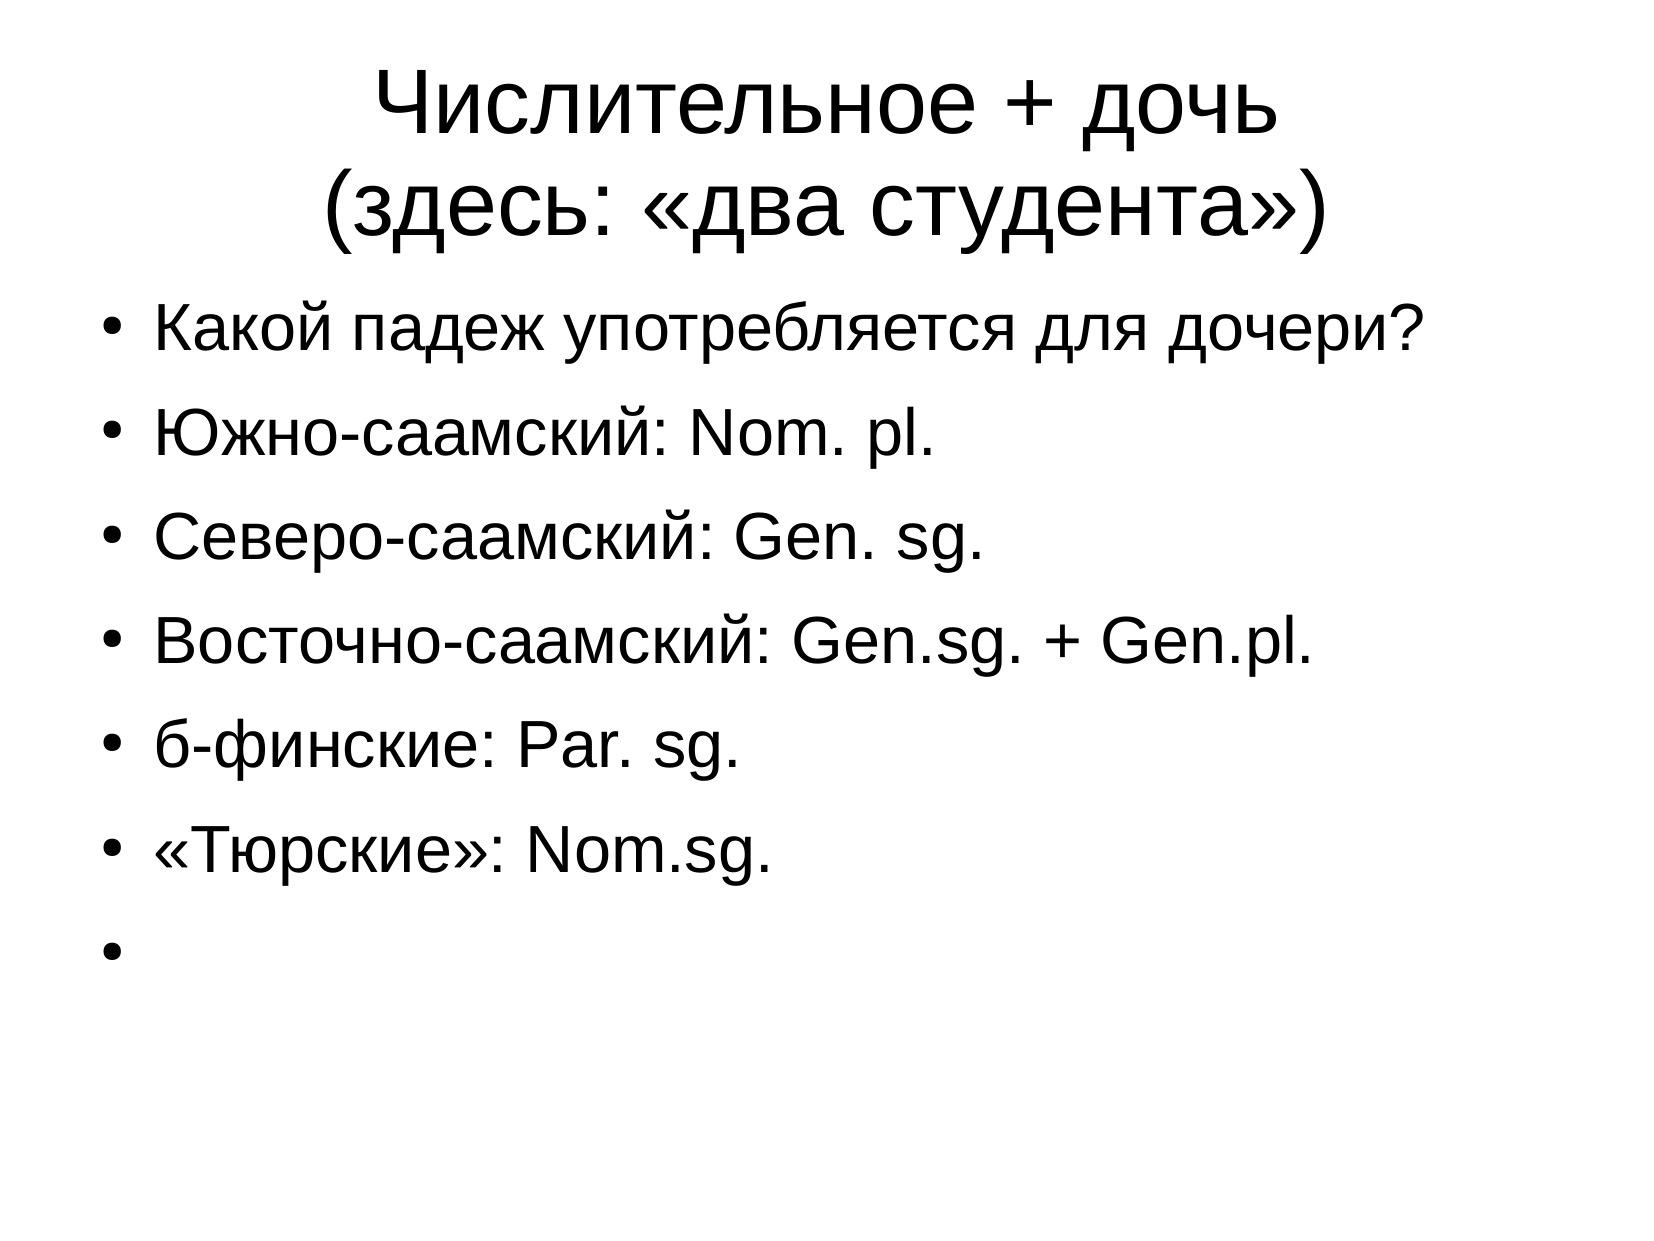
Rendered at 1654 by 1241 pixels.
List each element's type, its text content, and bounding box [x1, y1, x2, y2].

title Числительное + дочь (здесь: «два студента») [82, 49, 1571, 257]
list Какой падеж употребляется для дочери? Южно-саамский: Nom. pl. Северо-саамский: Gen. sg. Восточно-саамский: Gen.sg. + Gen.pl. б-финские: Par. sg. «Тюрские»: Nom.sg. [82, 290, 1571, 1109]
